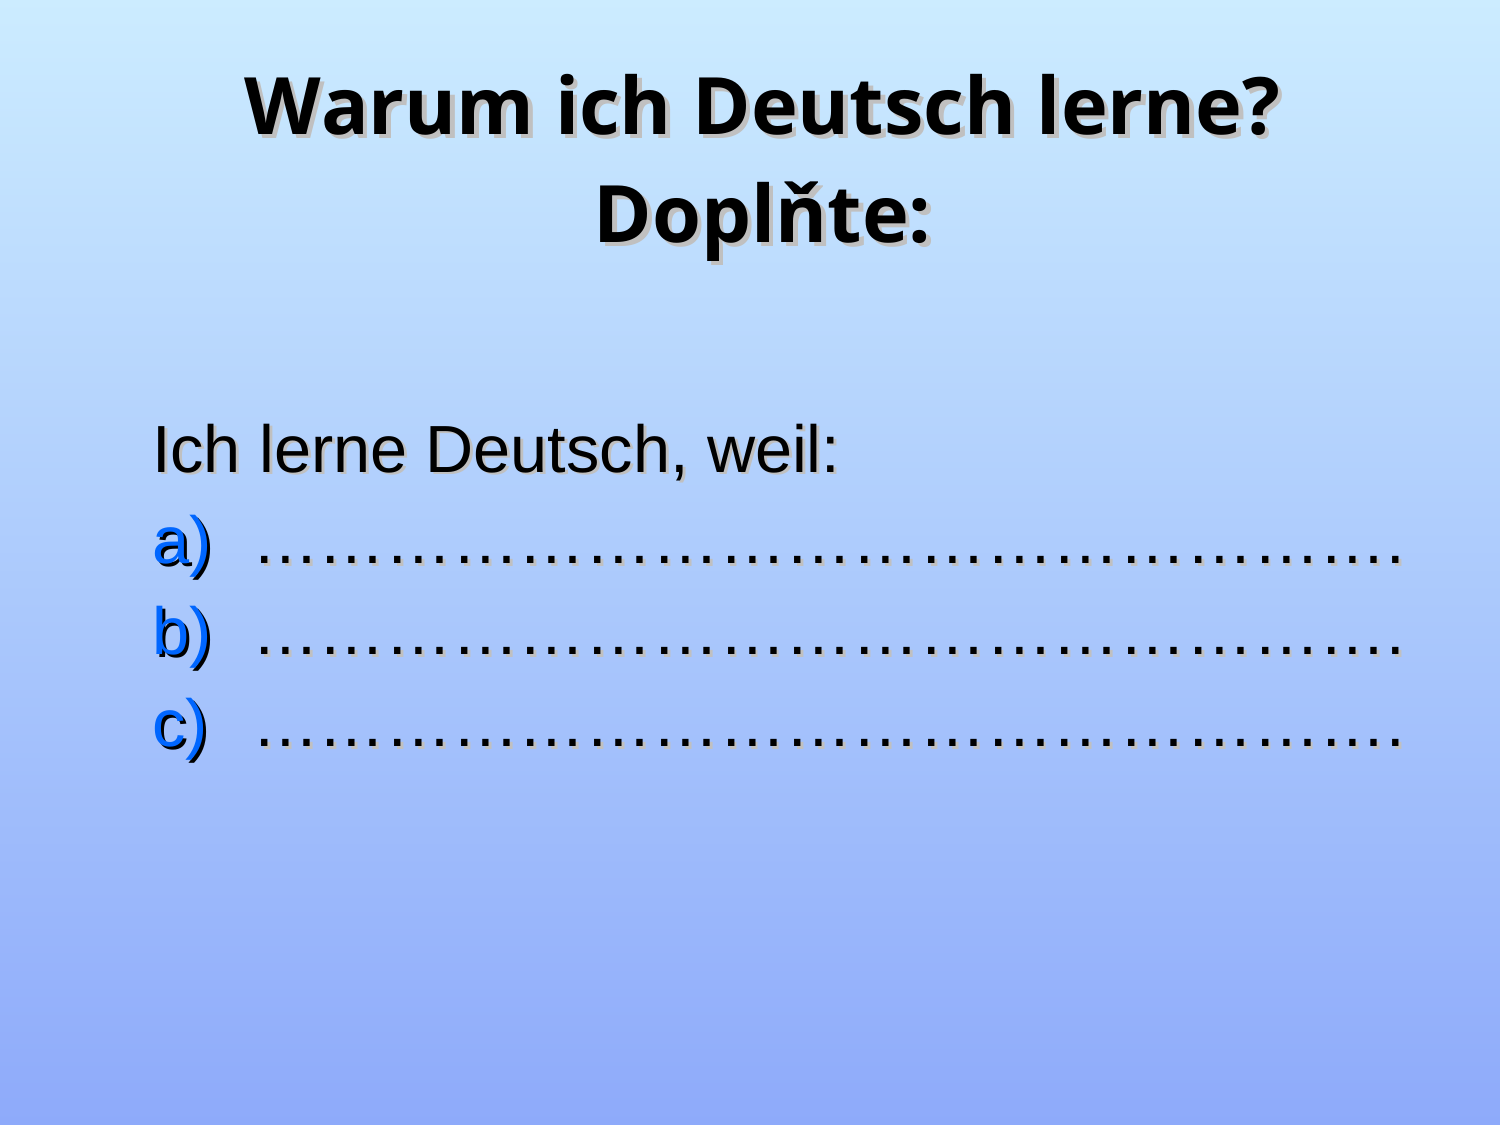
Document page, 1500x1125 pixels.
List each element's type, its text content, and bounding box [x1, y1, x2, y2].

list Ich lerne Deutsch, weil: ……………………………………………. ……………………………………………. ……………………………………………. [137, 312, 1451, 1000]
title Warum ich Deutsch lerne? Doplňte: [75, 38, 1451, 278]
